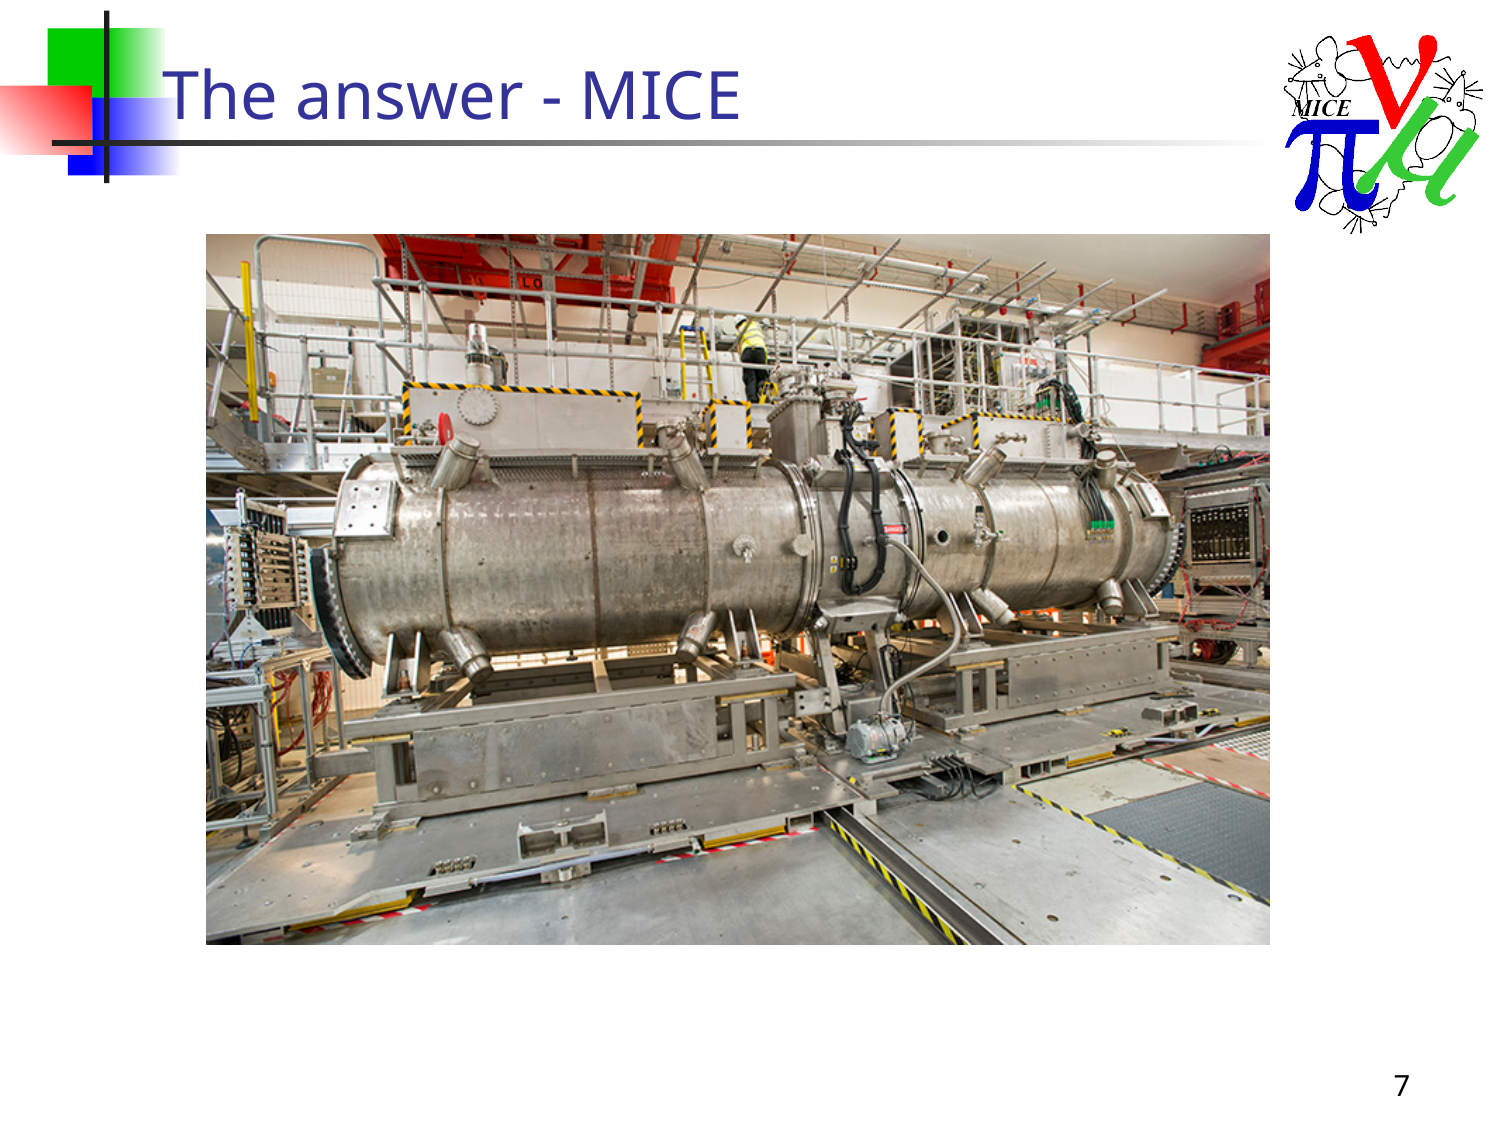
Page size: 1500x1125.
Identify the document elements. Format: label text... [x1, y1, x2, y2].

picture [206, 5, 1500, 945]
title The answer - MICE [162, 0, 1441, 188]
